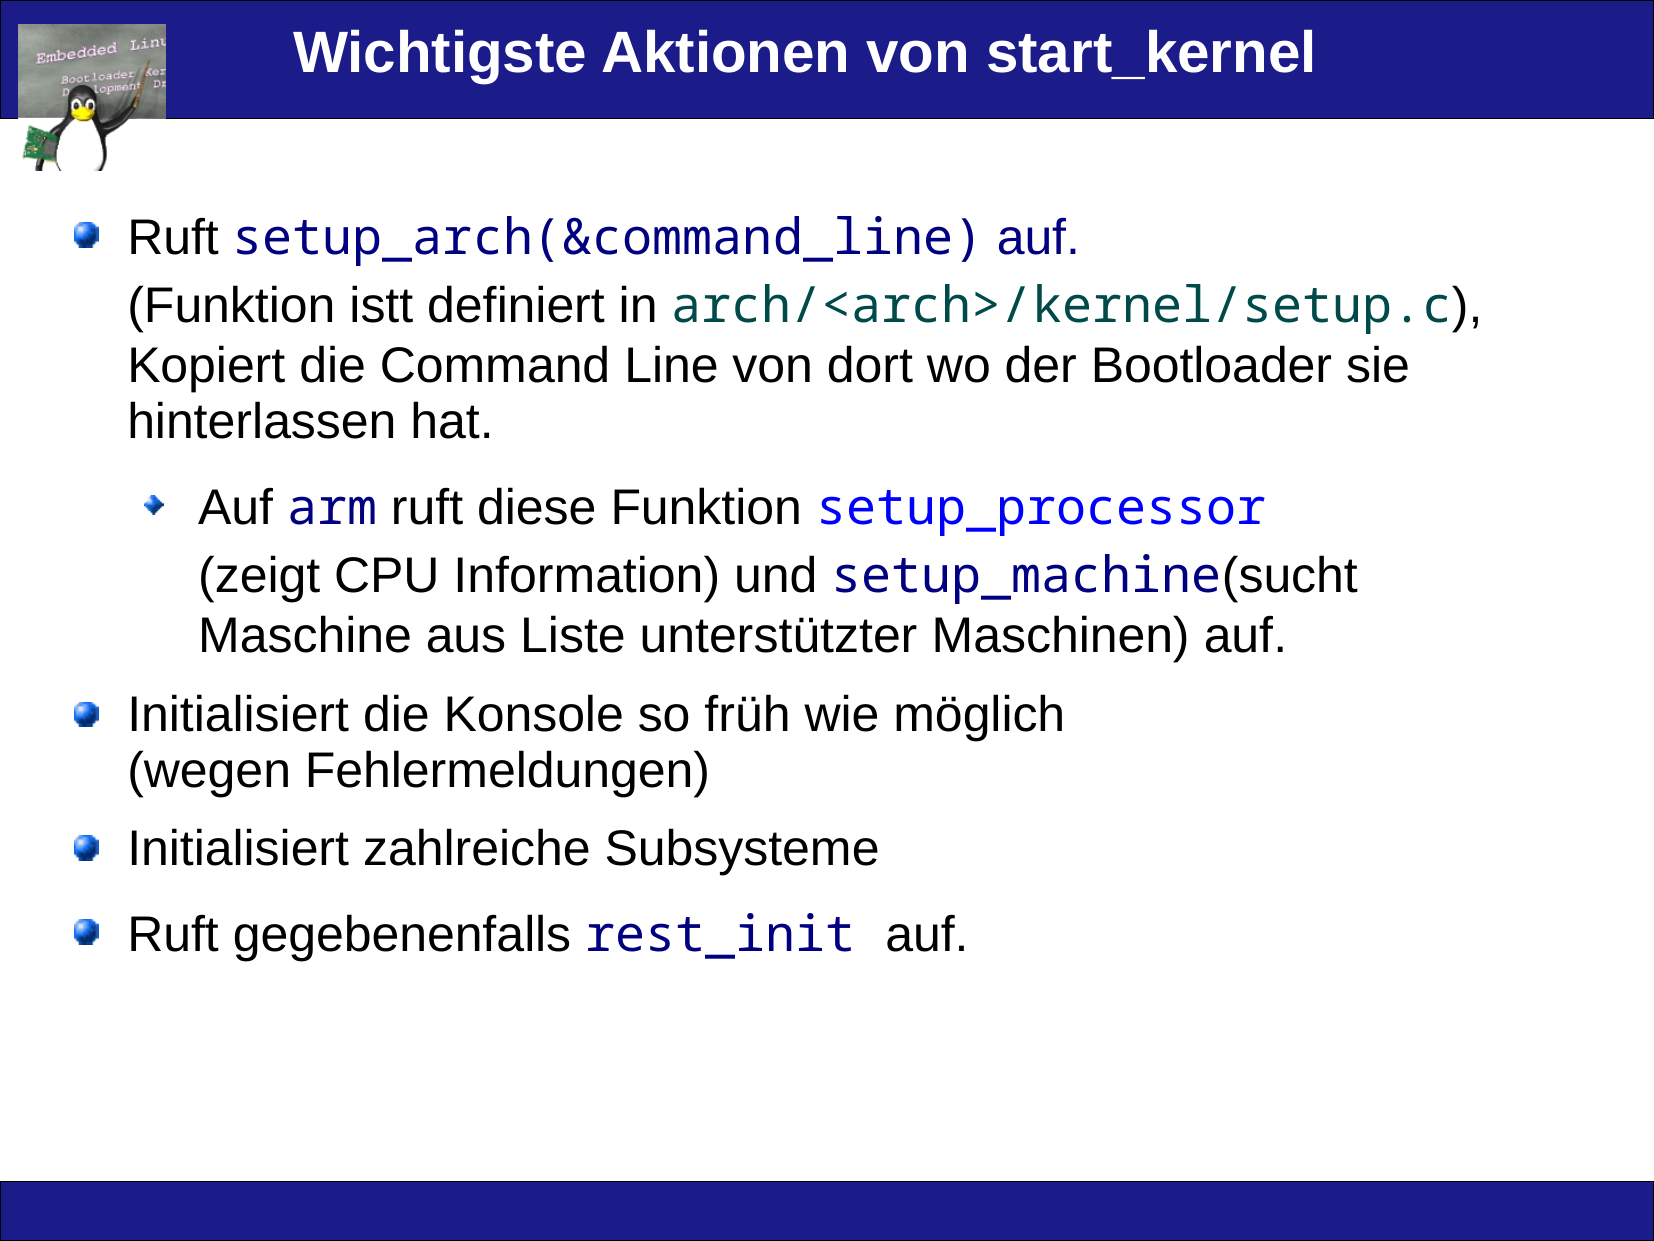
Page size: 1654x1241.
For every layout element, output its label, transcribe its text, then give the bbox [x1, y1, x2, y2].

picture [18, 24, 166, 171]
list Ruft setup_arch(&command_line) auf. (Funktion istt definiert in arch/<arch>/kernel/setup.c), Kopiert die Command Line von dort wo der Bootloader sie hinterlassen hat. Auf arm ruft diese Funktion setup_processor (zeigt CPU Information) und setup_machine(sucht Maschine aus Liste unterstützter Maschinen) auf. Initialisiert die Konsole so früh wie möglich (wegen Fehlermeldungen) Initialisiert zahlreiche Subsysteme Ruft gegebenenfalls rest_init auf. [56, 200, 1583, 1051]
title Wichtigste Aktionen von start_kernel [60, 0, 1551, 104]
